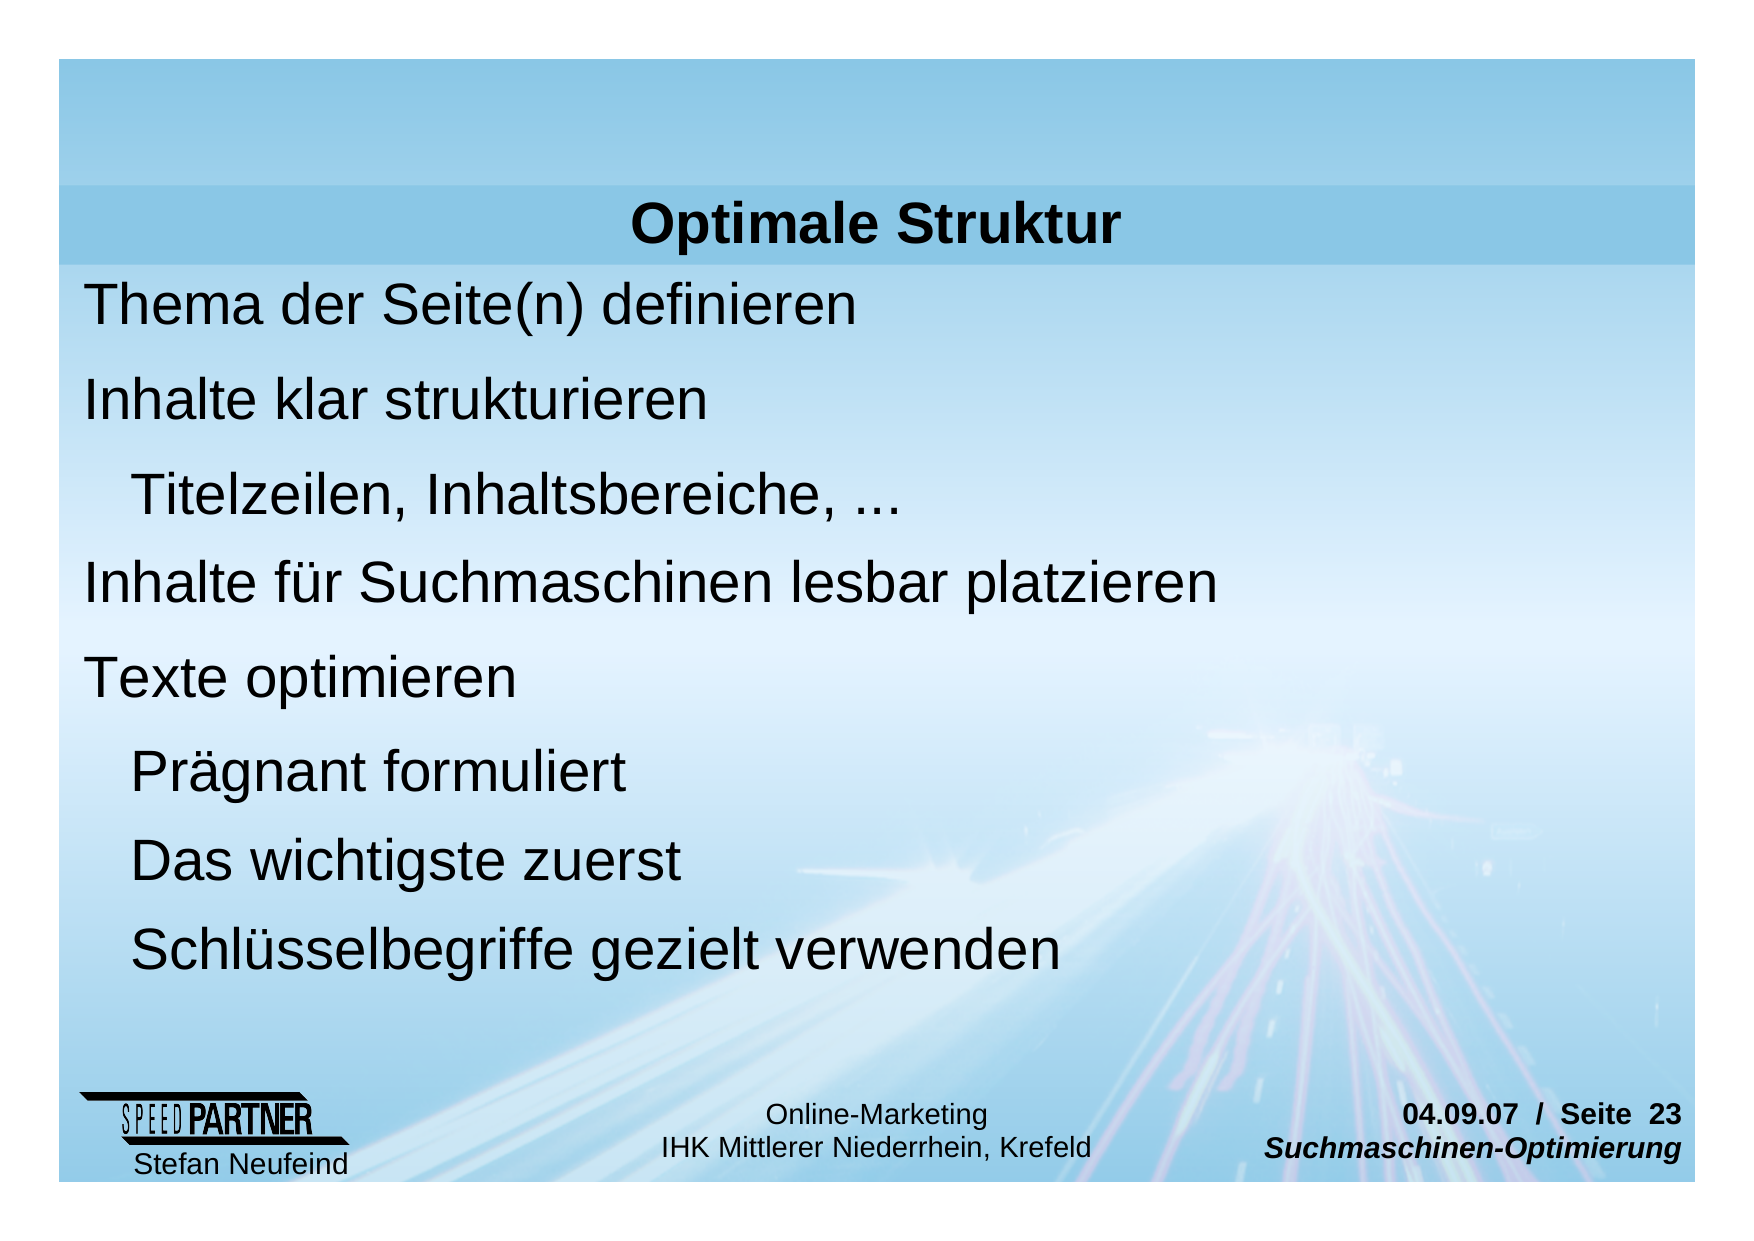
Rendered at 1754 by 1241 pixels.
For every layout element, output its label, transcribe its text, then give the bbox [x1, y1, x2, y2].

picture [59, 265, 1695, 1182]
picture [59, 59, 1695, 185]
title Optimale Struktur [59, 190, 1695, 257]
list Thema der Seite(n) definieren Inhalte klar strukturieren Titelzeilen, Inhaltsbereiche, ... Inhalte für Suchmaschinen lesbar platzieren Texte optimieren Prägnant formuliert Das wichtigste zuerst Schlüsselbegriffe gezielt verwenden [71, 272, 1695, 1055]
